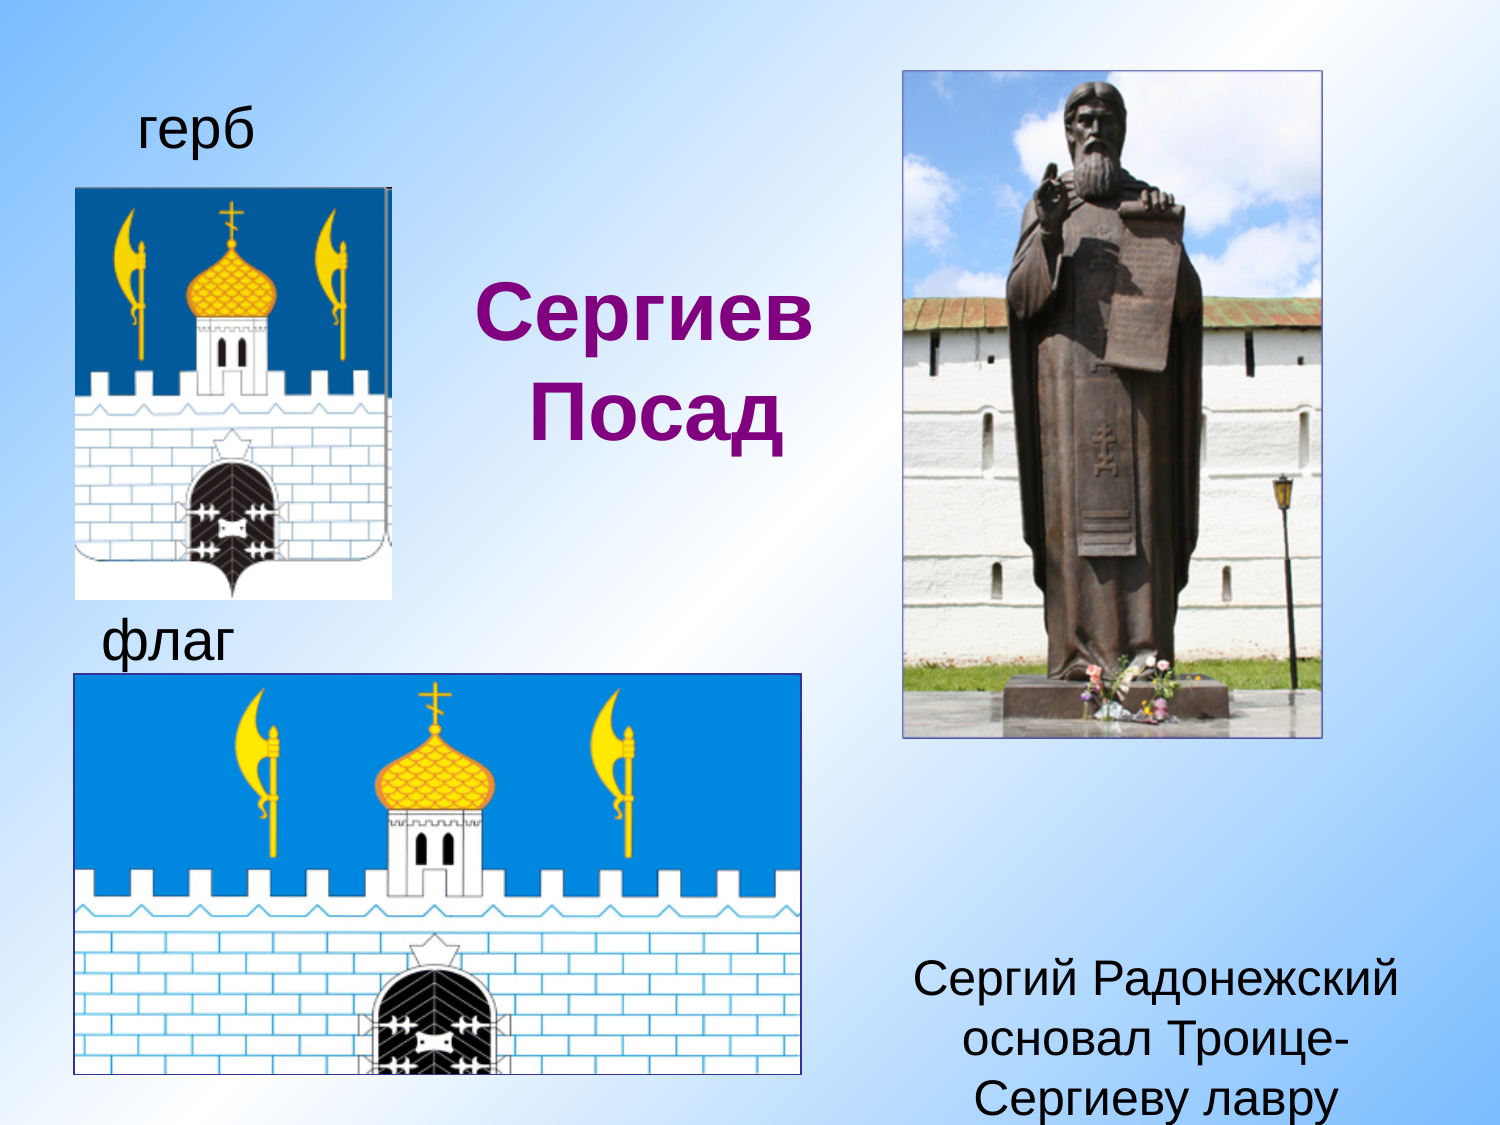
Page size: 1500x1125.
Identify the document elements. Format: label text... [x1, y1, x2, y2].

text_box флаг [37, 587, 300, 687]
text_box Сергий Радонежский основал Троице-Сергиеву лавру [863, 937, 1450, 1063]
text_box герб [87, 75, 305, 175]
title Сергиев Посад [425, 249, 888, 438]
picture [75, 675, 801, 1074]
picture [902, 70, 1323, 739]
picture [75, 187, 392, 601]
